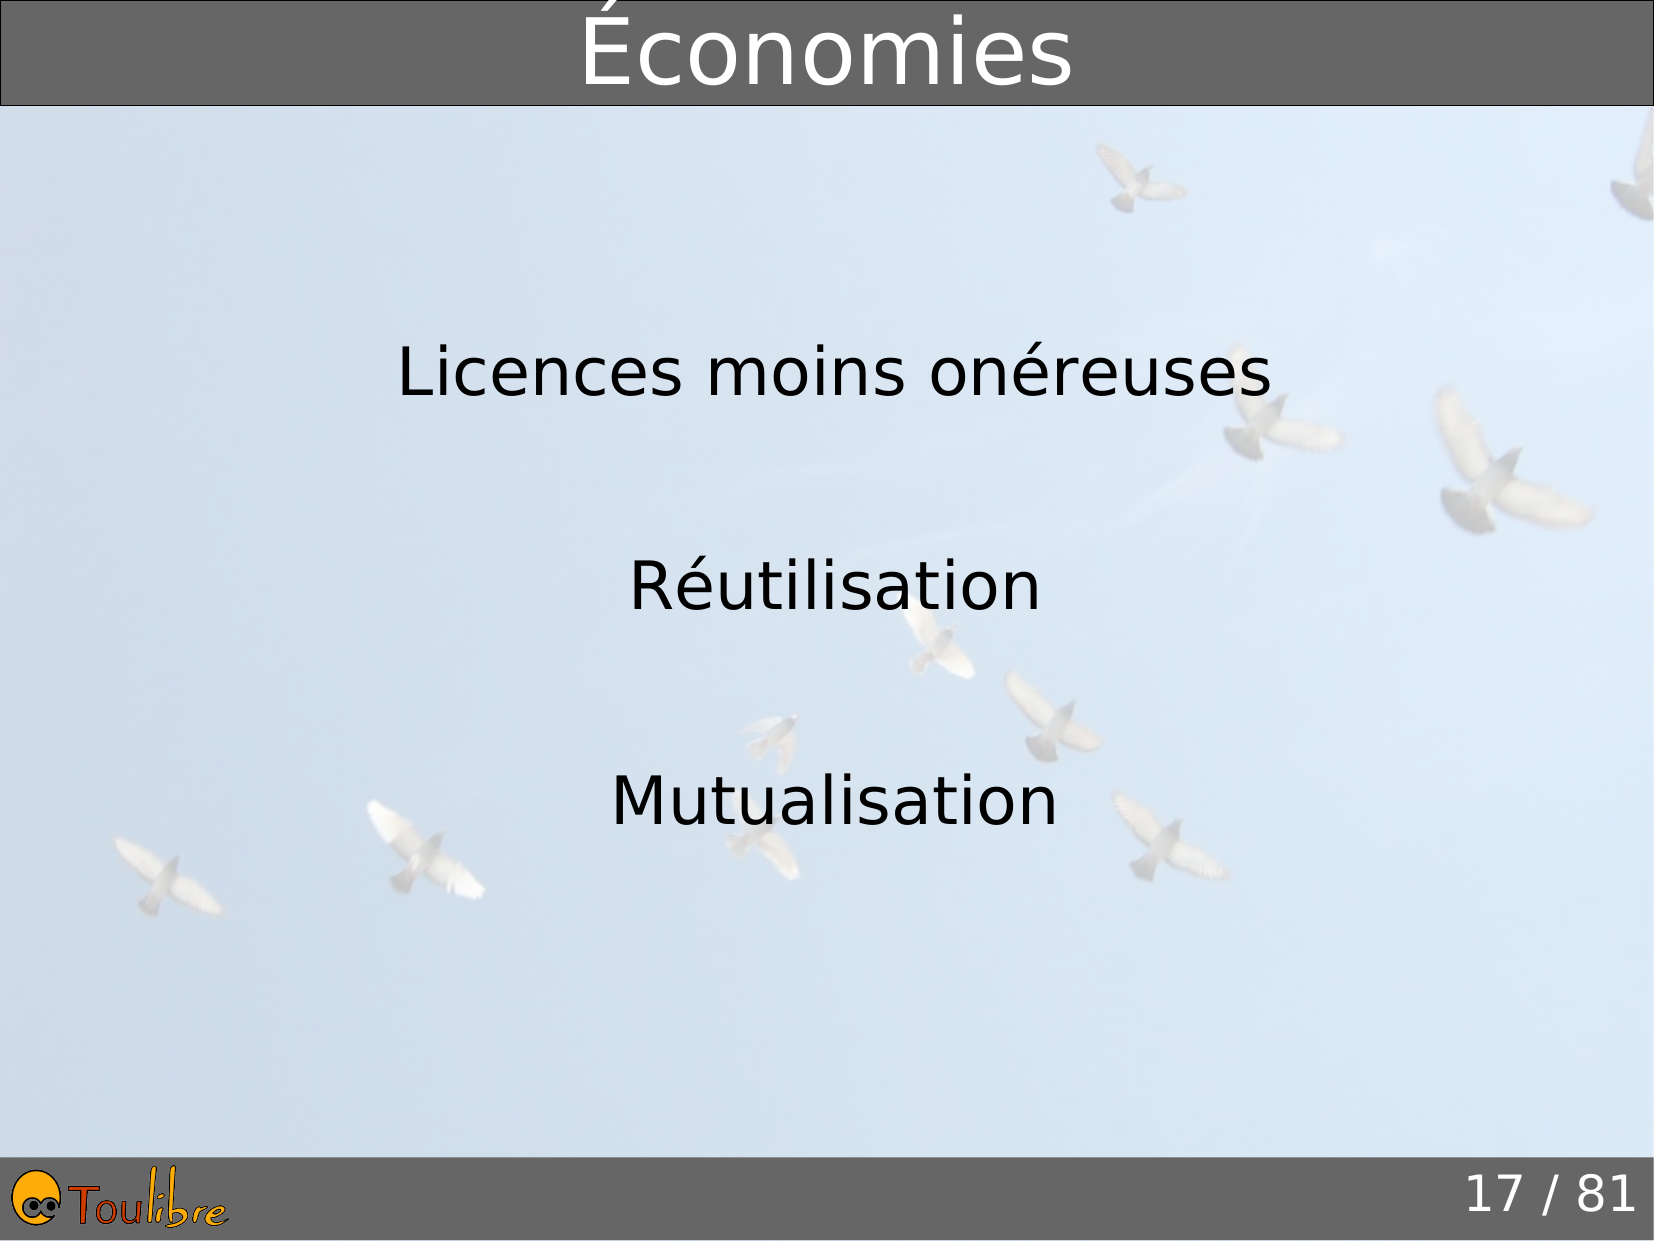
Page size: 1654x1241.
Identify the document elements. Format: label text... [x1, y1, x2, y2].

list Licences moins onéreuses Réutilisation Mutualisation [46, 333, 1608, 881]
picture [11, 1165, 229, 1228]
title Économies [0, 0, 1654, 107]
